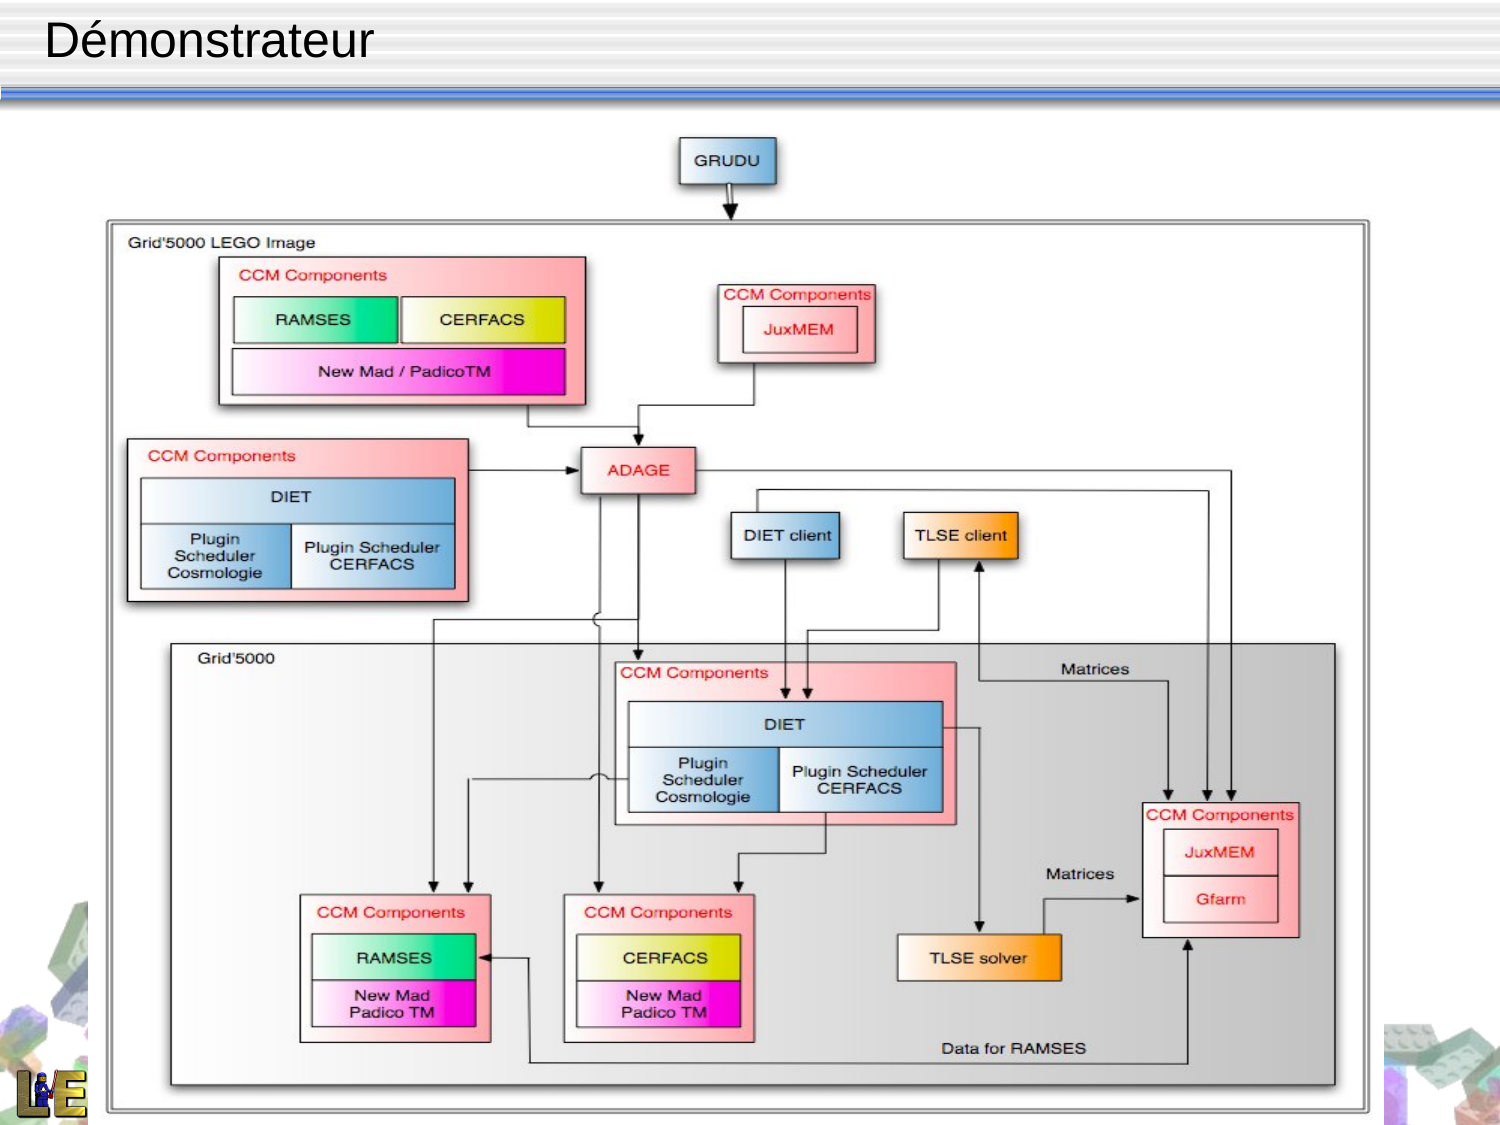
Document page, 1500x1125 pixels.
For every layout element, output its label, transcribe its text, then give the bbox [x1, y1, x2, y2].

picture [0, 0, 1500, 84]
picture [0, 111, 1500, 1125]
text_box Démonstrateur [29, 0, 916, 75]
